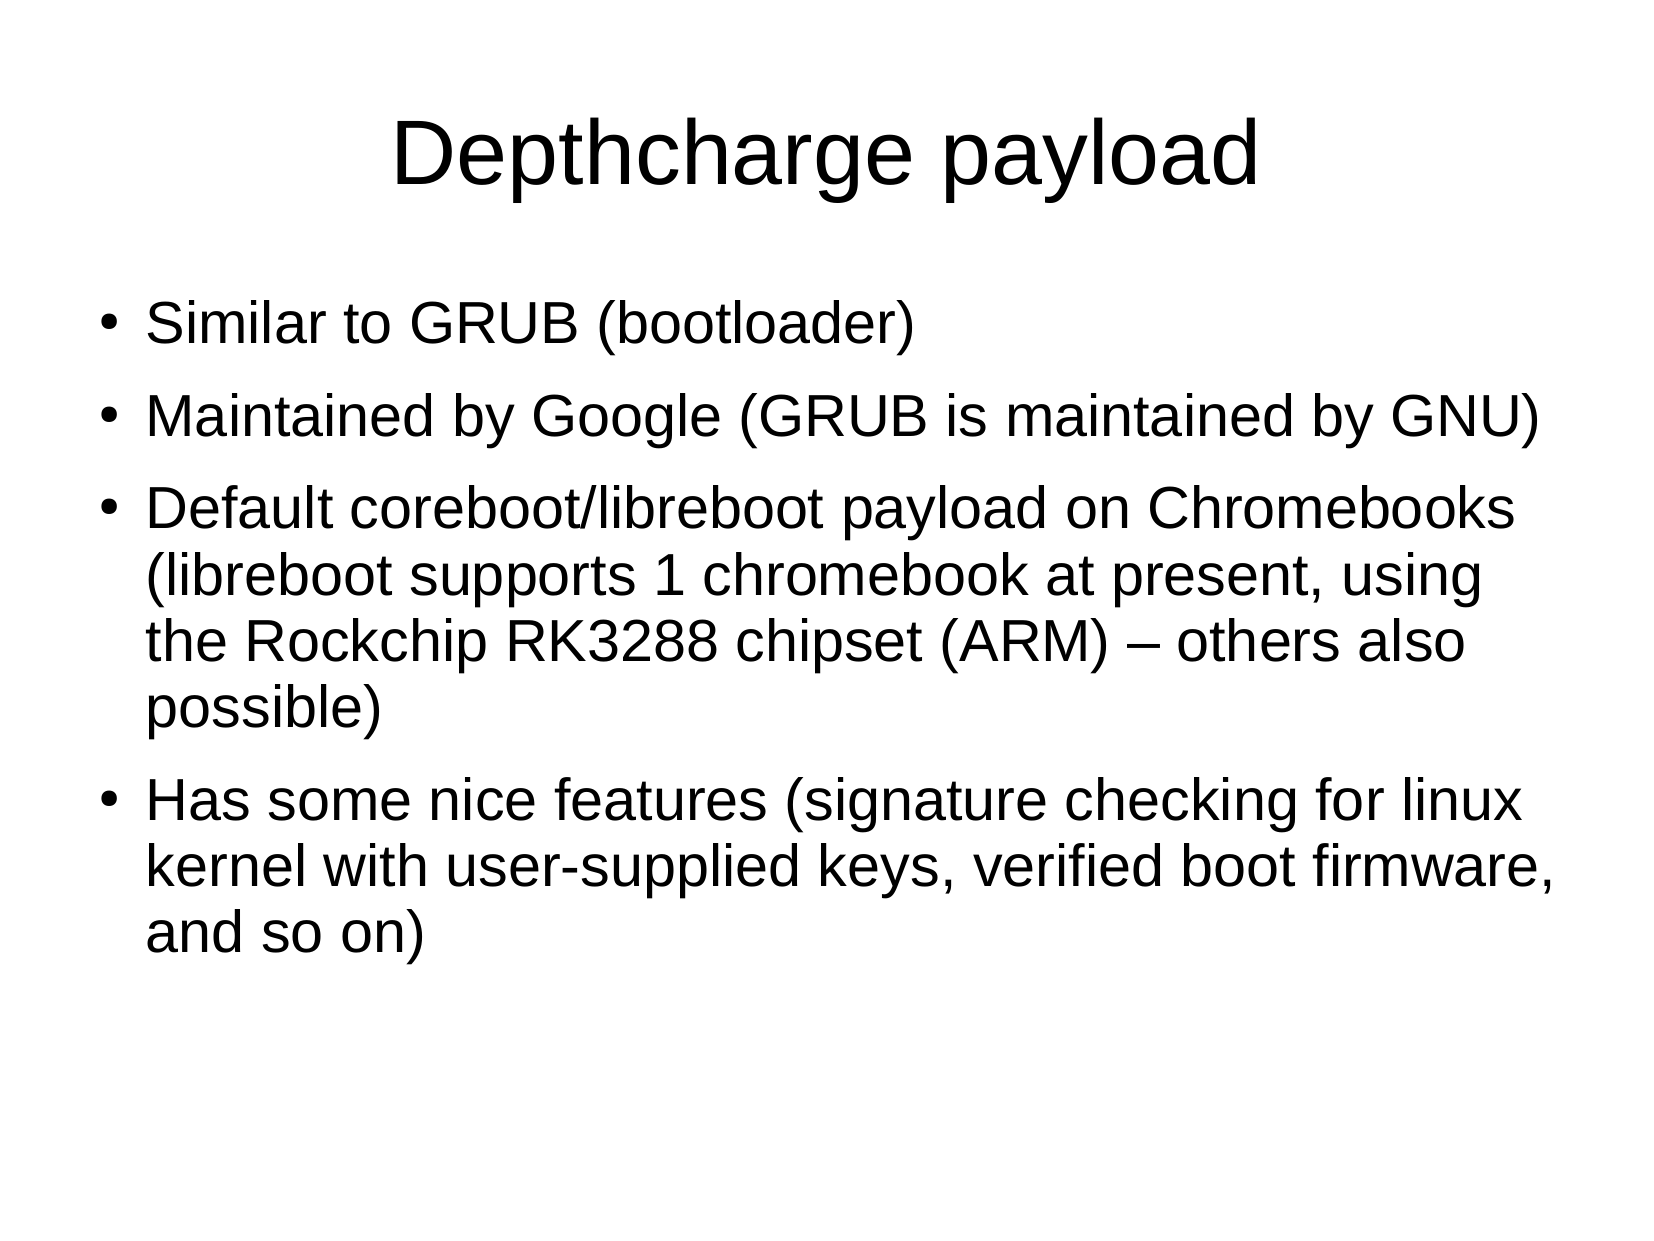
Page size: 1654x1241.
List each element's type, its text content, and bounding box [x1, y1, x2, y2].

title Depthcharge payload [82, 49, 1571, 257]
list Similar to GRUB (bootloader) Maintained by Google (GRUB is maintained by GNU) Default coreboot/libreboot payload on Chromebooks (libreboot supports 1 chromebook at present, using the Rockchip RK3288 chipset (ARM) – others also possible) Has some nice features (signature checking for linux kernel with user-supplied keys, verified boot firmware, and so on) [82, 290, 1571, 1010]
